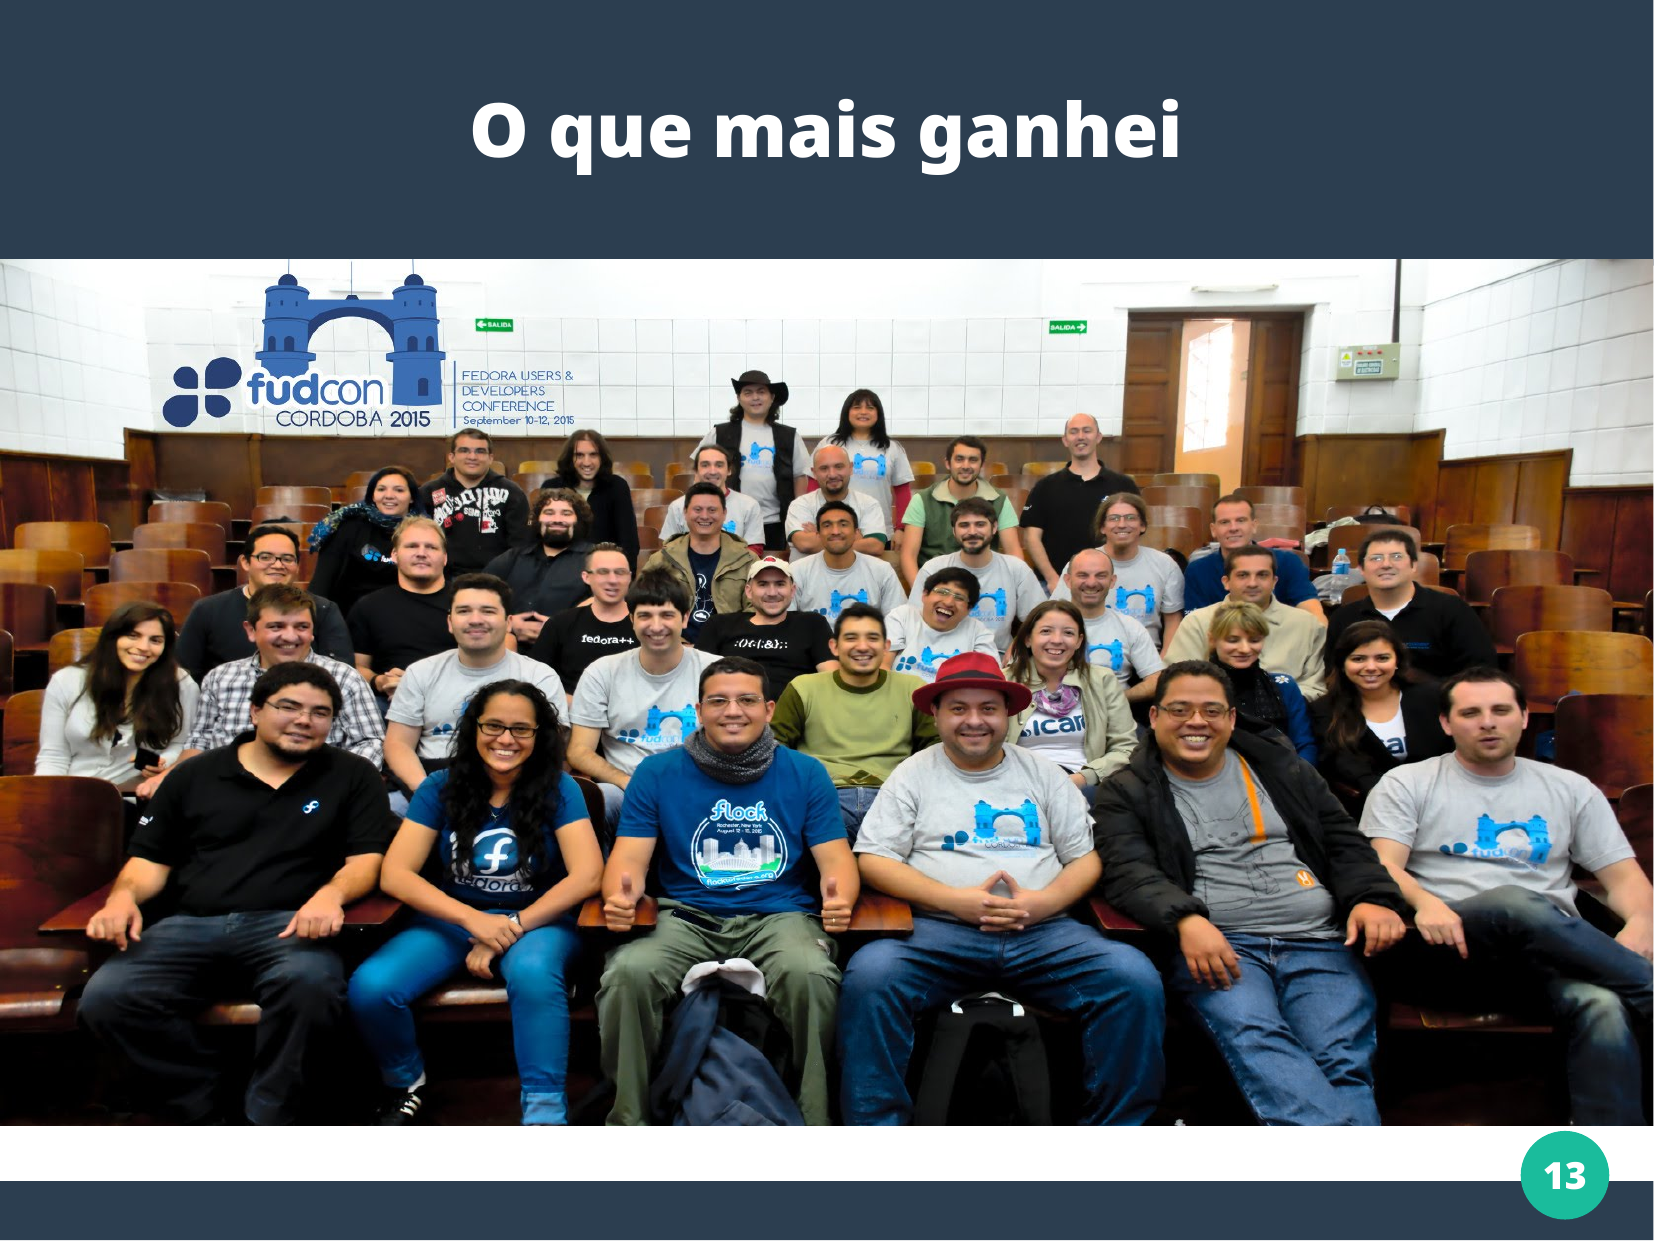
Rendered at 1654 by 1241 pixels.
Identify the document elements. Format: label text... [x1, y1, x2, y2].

title O que mais ganhei [59, 49, 1595, 207]
picture [0, 259, 1654, 1126]
